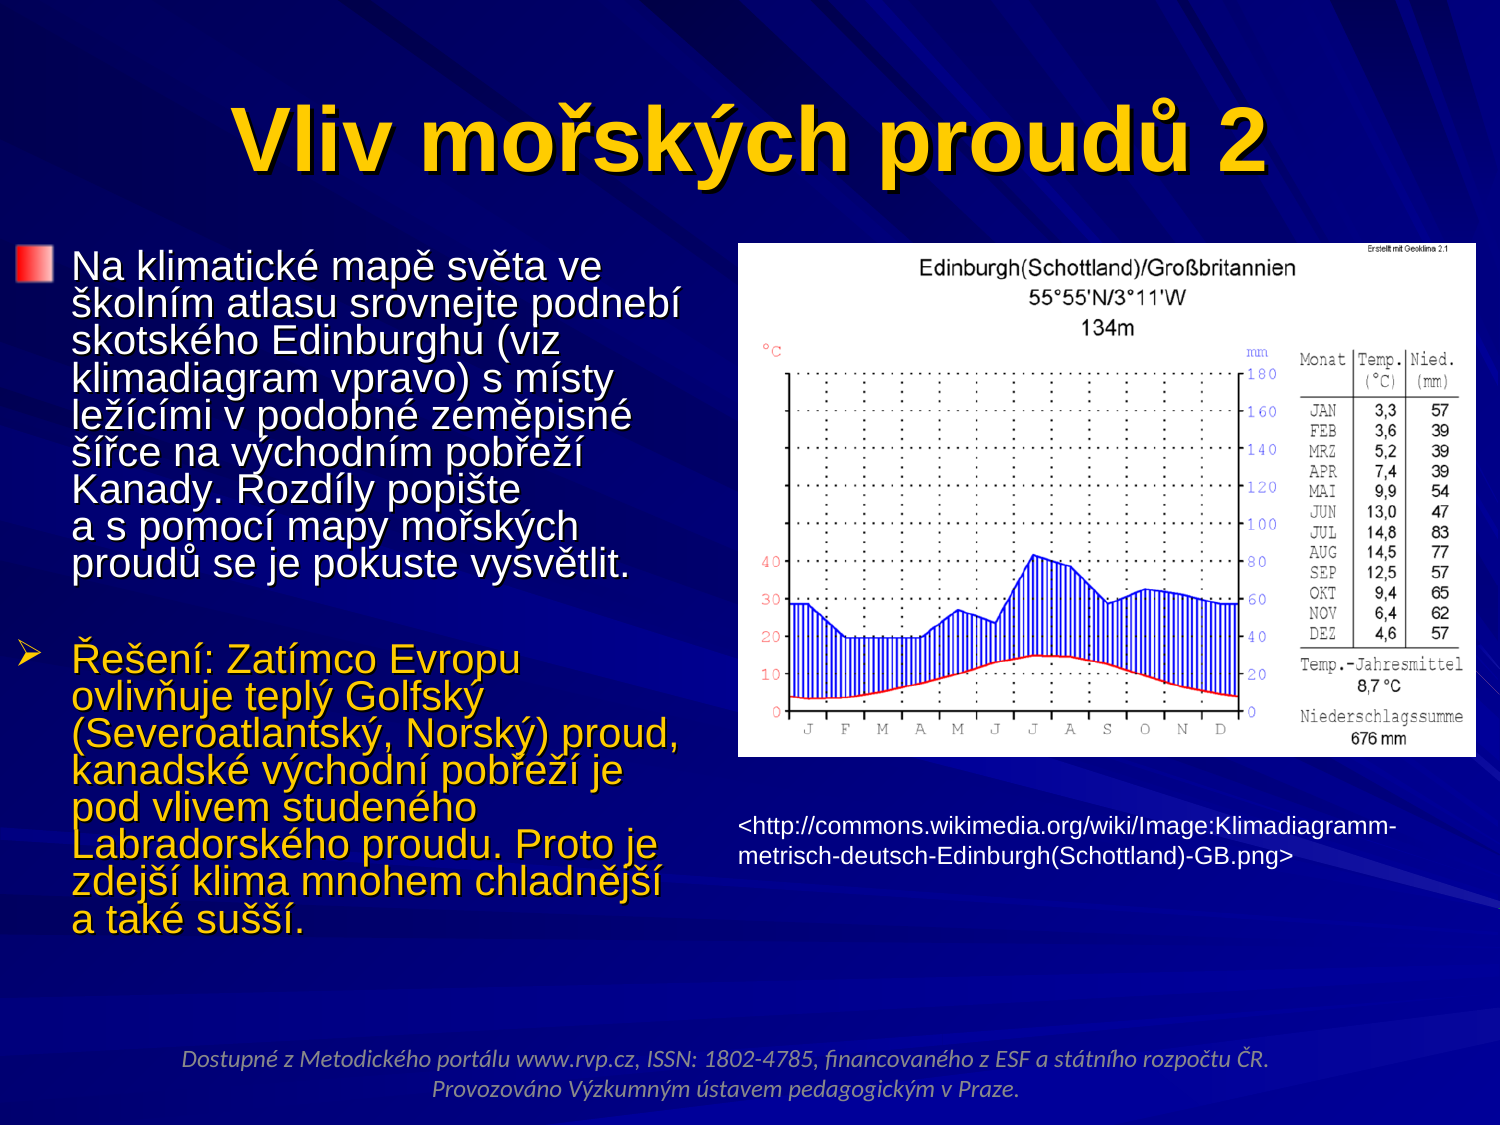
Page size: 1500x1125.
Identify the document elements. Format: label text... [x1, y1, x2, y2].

picture [738, 243, 1476, 757]
text_box Dostupné z Metodického portálu www.rvp.cz, ISSN: 1802-4785, financovaného z ESF a státního rozpočtu ČR. Provozováno Výzkumným ústavem pedagogickým v Praze. [105, 1042, 1348, 1103]
text_box <http://commons.wikimedia.org/wiki/Image:Klimadiagramm-metrisch-deutsch-Edinburgh(Schottland)-GB.png> [723, 802, 1471, 878]
list Na klimatické mapě světa ve školním atlasu srovnejte podnebí skotského Edinburghu (viz klimadiagram vpravo) s místy ležícími v podobné zeměpisné šířce na východním pobřeží Kanady. Rozdíly popište a s pomocí mapy mořských proudů se je pokuste vysvětlit. Řešení: Zatímco Evropu ovlivňuje teplý Golfský (Severoatlantský, Norský) proud, kanadské východní pobřeží je pod vlivem studeného Labradorského proudu. Proto je zdejší klima mnohem chladnější a také sušší. [0, 243, 703, 1007]
title Vliv mořských proudů 2 [75, 45, 1426, 234]
